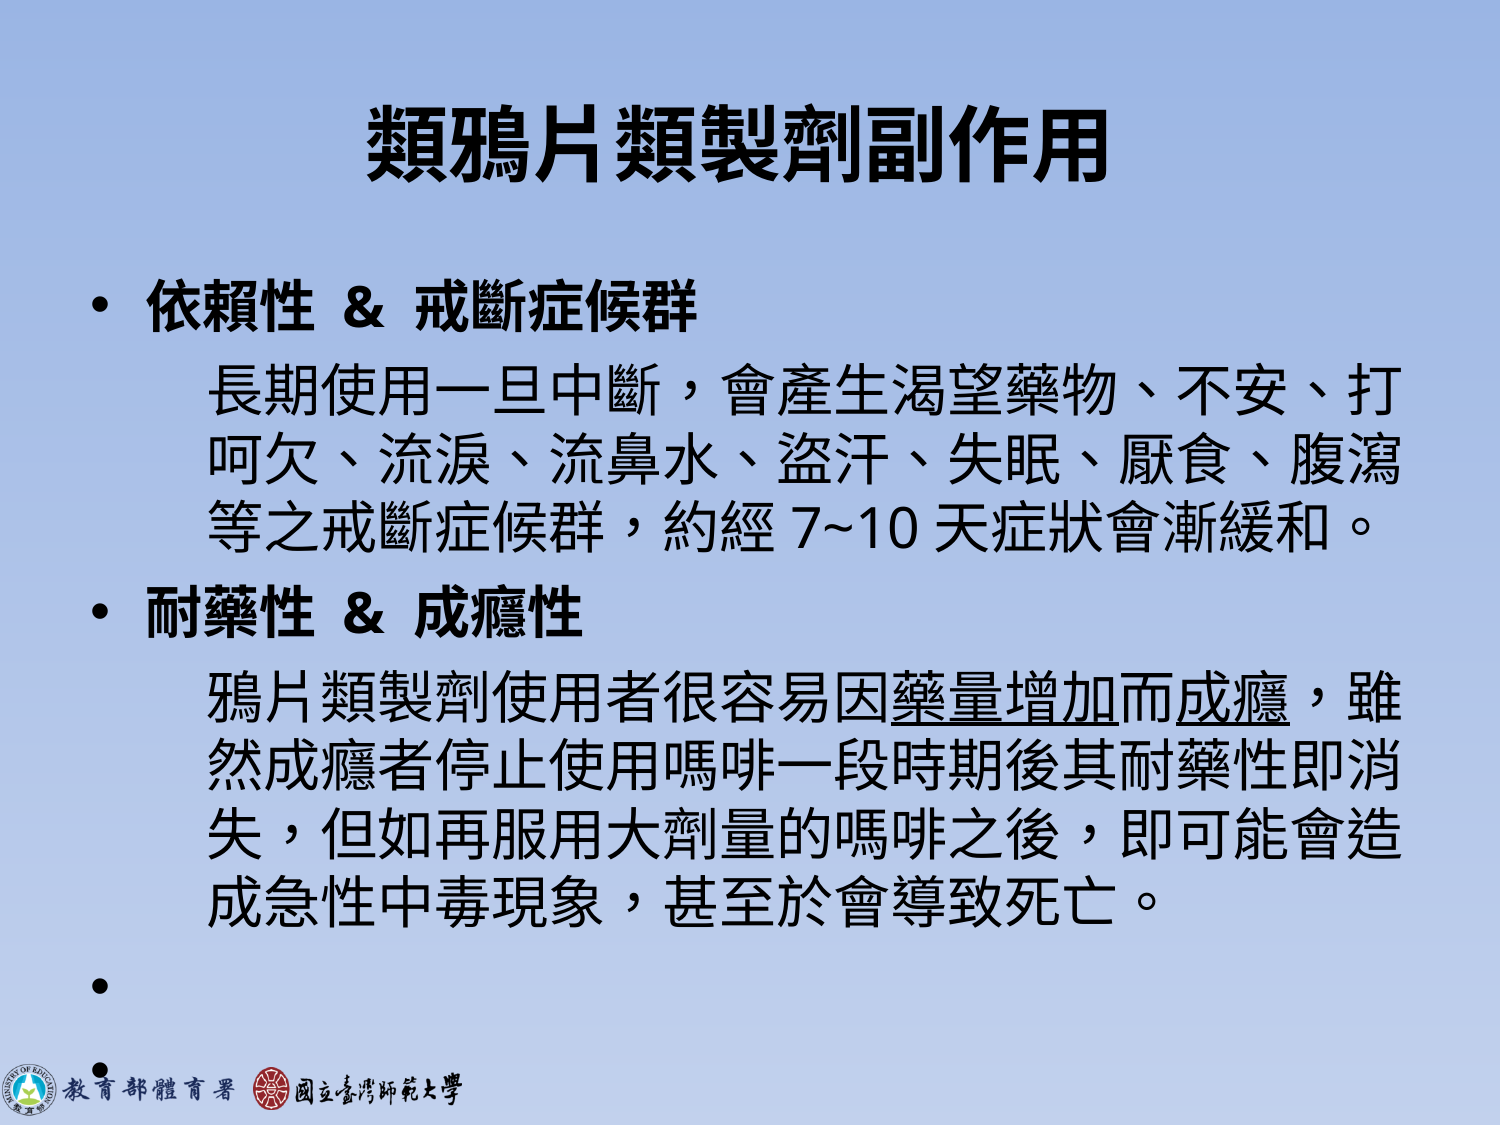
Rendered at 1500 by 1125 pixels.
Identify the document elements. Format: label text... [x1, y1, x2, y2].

title 類鴉片類製劑副作用 [75, 45, 1426, 233]
list 依賴性 & 戒斷症候群 長期使用一旦中斷，會產生渴望藥物、不安、打呵欠、流淚、流鼻水、盜汗、失眠、厭食、腹瀉等之戒斷症候群，約經7~10天症狀會漸緩和。 耐藥性 & 成癮性 鴉片類製劑使用者很容易因藥量增加而成癮，雖然成癮者停止使用嗎啡一段時期後其耐藥性即消失，但如再服用大劑量的嗎啡之後，即可能會造成急性中毒現象，甚至於會導致死亡。 [75, 262, 1426, 1005]
